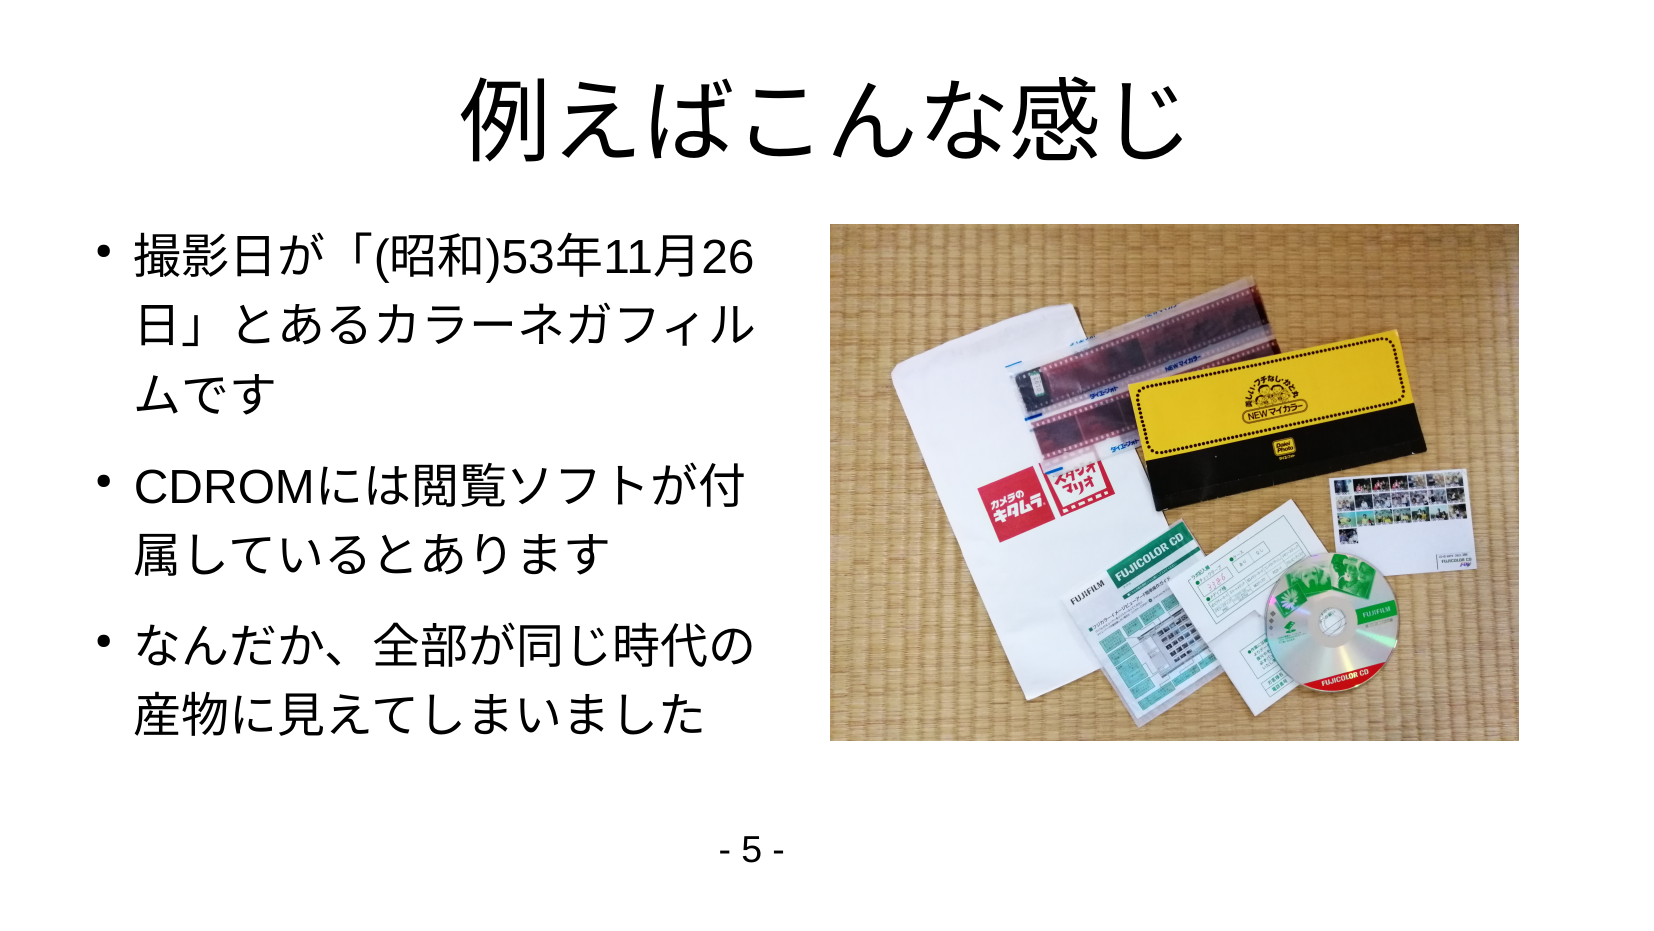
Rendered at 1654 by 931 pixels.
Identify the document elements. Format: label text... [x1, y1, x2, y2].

picture [830, 224, 1519, 741]
title 例えばこんな感じ [82, 37, 1571, 193]
list 撮影日が「(昭和)53年11月26日」とあるカラーネガフィルムです CDROMには閲覧ソフトが付属しているとあります なんだか、全部が同じ時代の産物に見えてしまいました [82, 217, 768, 758]
text_box - <番号> - [728, 821, 926, 886]
